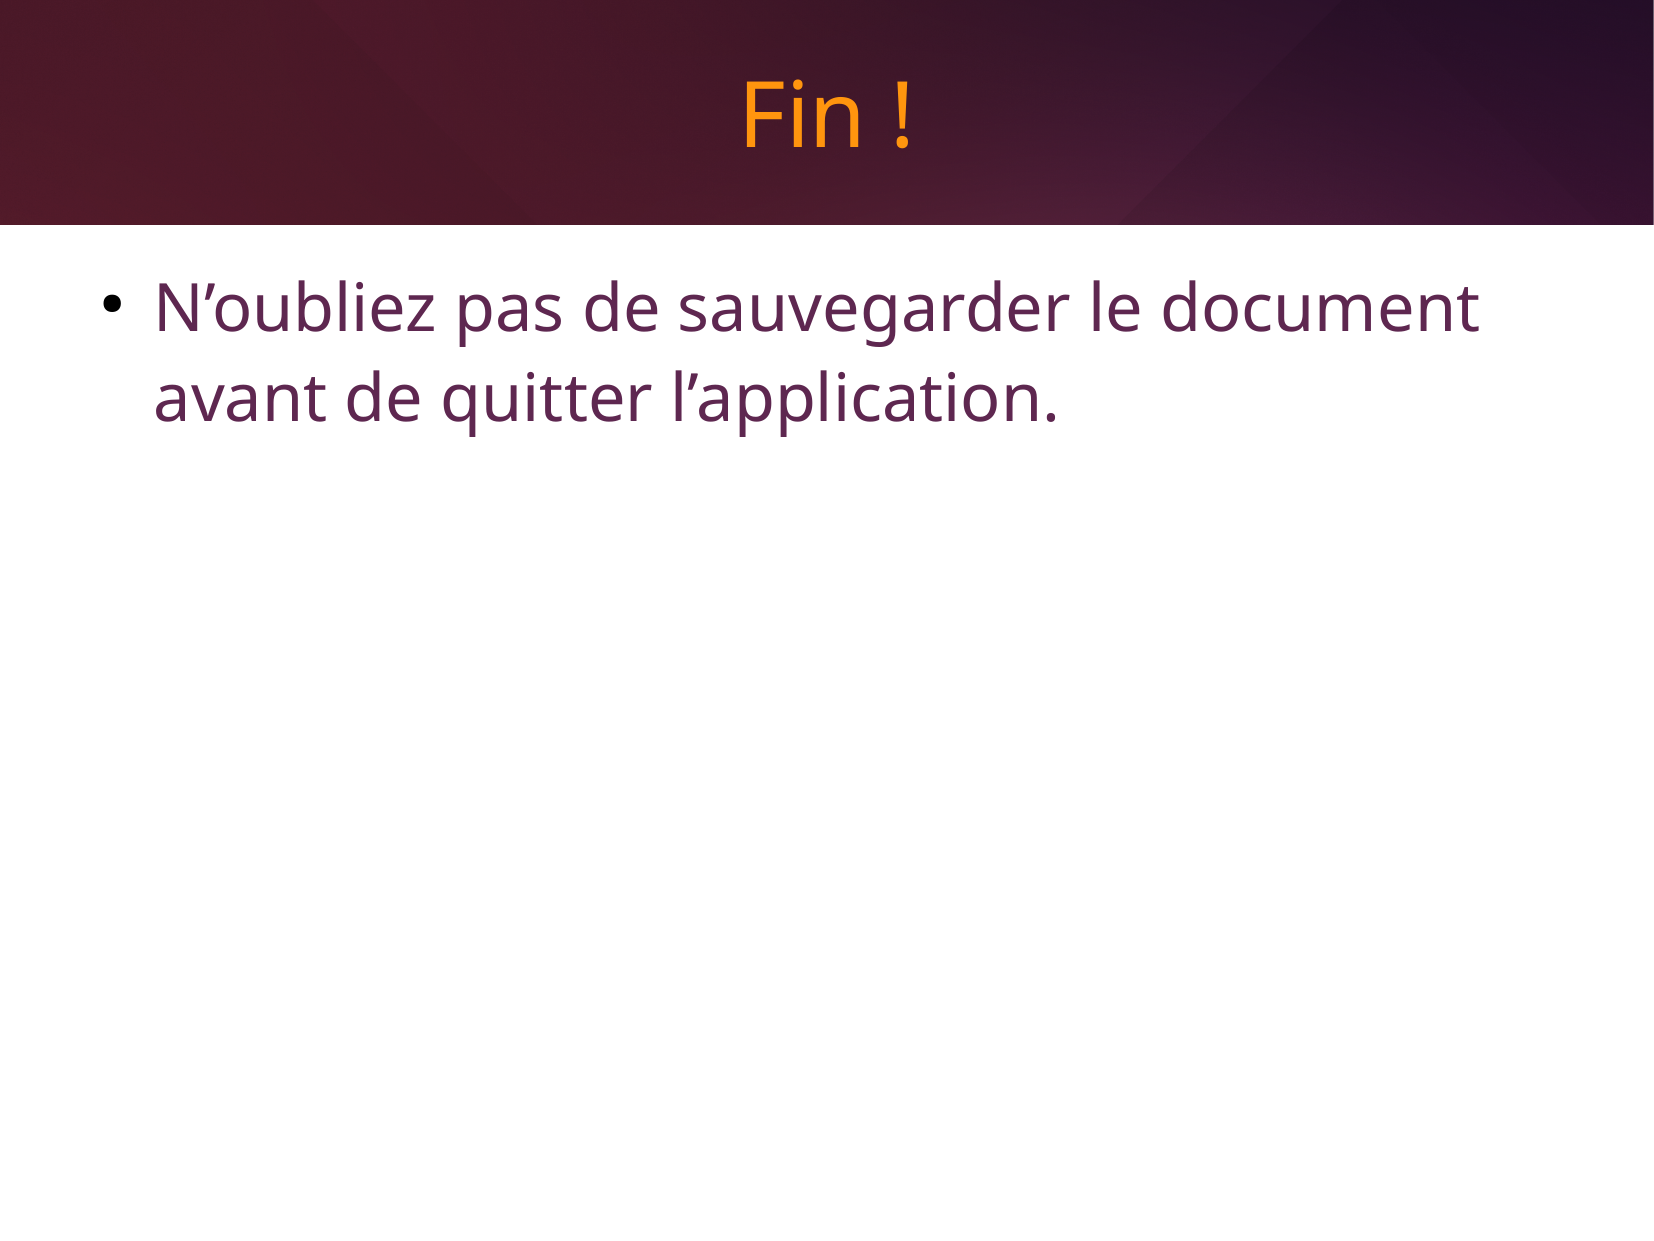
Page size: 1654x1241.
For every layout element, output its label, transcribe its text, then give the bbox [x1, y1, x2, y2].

title Fin ! [82, 8, 1571, 216]
list N’oubliez pas de sauvegarder le document avant de quitter l’application. [82, 259, 1571, 1111]
picture [0, 0, 1654, 1241]
